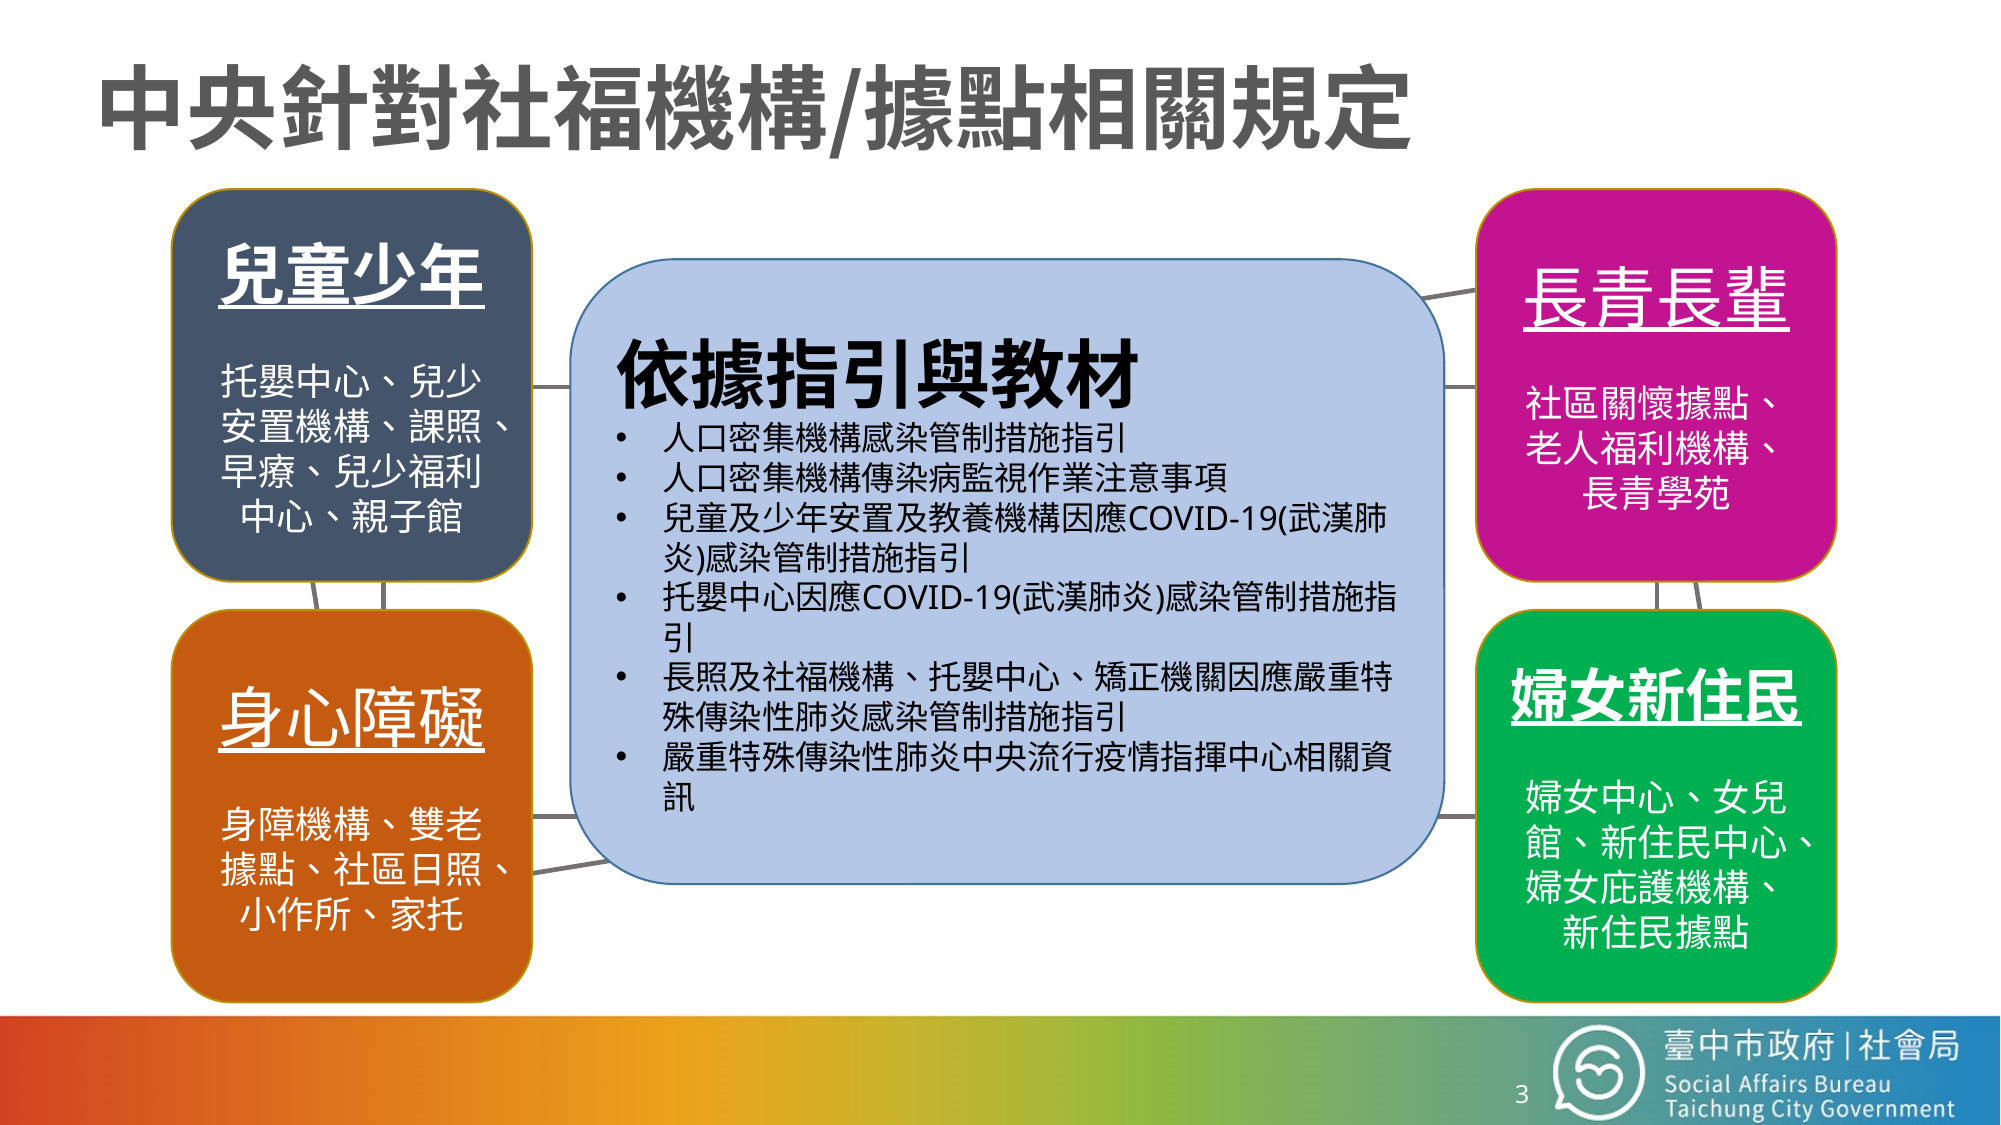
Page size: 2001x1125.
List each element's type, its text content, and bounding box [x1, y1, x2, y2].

picture [0, 0, 2001, 1125]
text_box 長青長輩 社區關懷據點、老人福利機構、長青學苑 [1476, 189, 1837, 582]
title 中央針對社福機構/據點相關規定 [79, 35, 1924, 190]
text_box [1422, 289, 1700, 817]
text_box [312, 387, 608, 874]
text_box 依據指引與教材 人口密集機構感染管制措施指引 人口密集機構傳染病監視作業注意事項 兒童及少年安置及教養機構因應COVID-19(武漢肺炎)感染管制措施指引 托嬰中心因應COVID-19(武漢肺炎)感染管制措施指引 長照及社福機構、托嬰中心、矯正機關因應嚴重特殊傳染性肺炎感染管制措施指引 嚴重特殊傳染性肺炎中央流行疫情指揮中心相關資訊 [570, 259, 1445, 885]
slide_number <編號> [1094, 1065, 1545, 1125]
text_box 婦女新住民 婦女中心、女兒館、新住民中心、婦女庇護機構、新住民據點 [1476, 609, 1837, 1003]
text_box 兒童少年 托嬰中心、兒少安置機構、課照、早療、兒少福利中心、親子館 [171, 189, 533, 582]
text_box 身心障礙 身障機構、雙老據點、社區日照、小作所、家托 [171, 609, 533, 1003]
